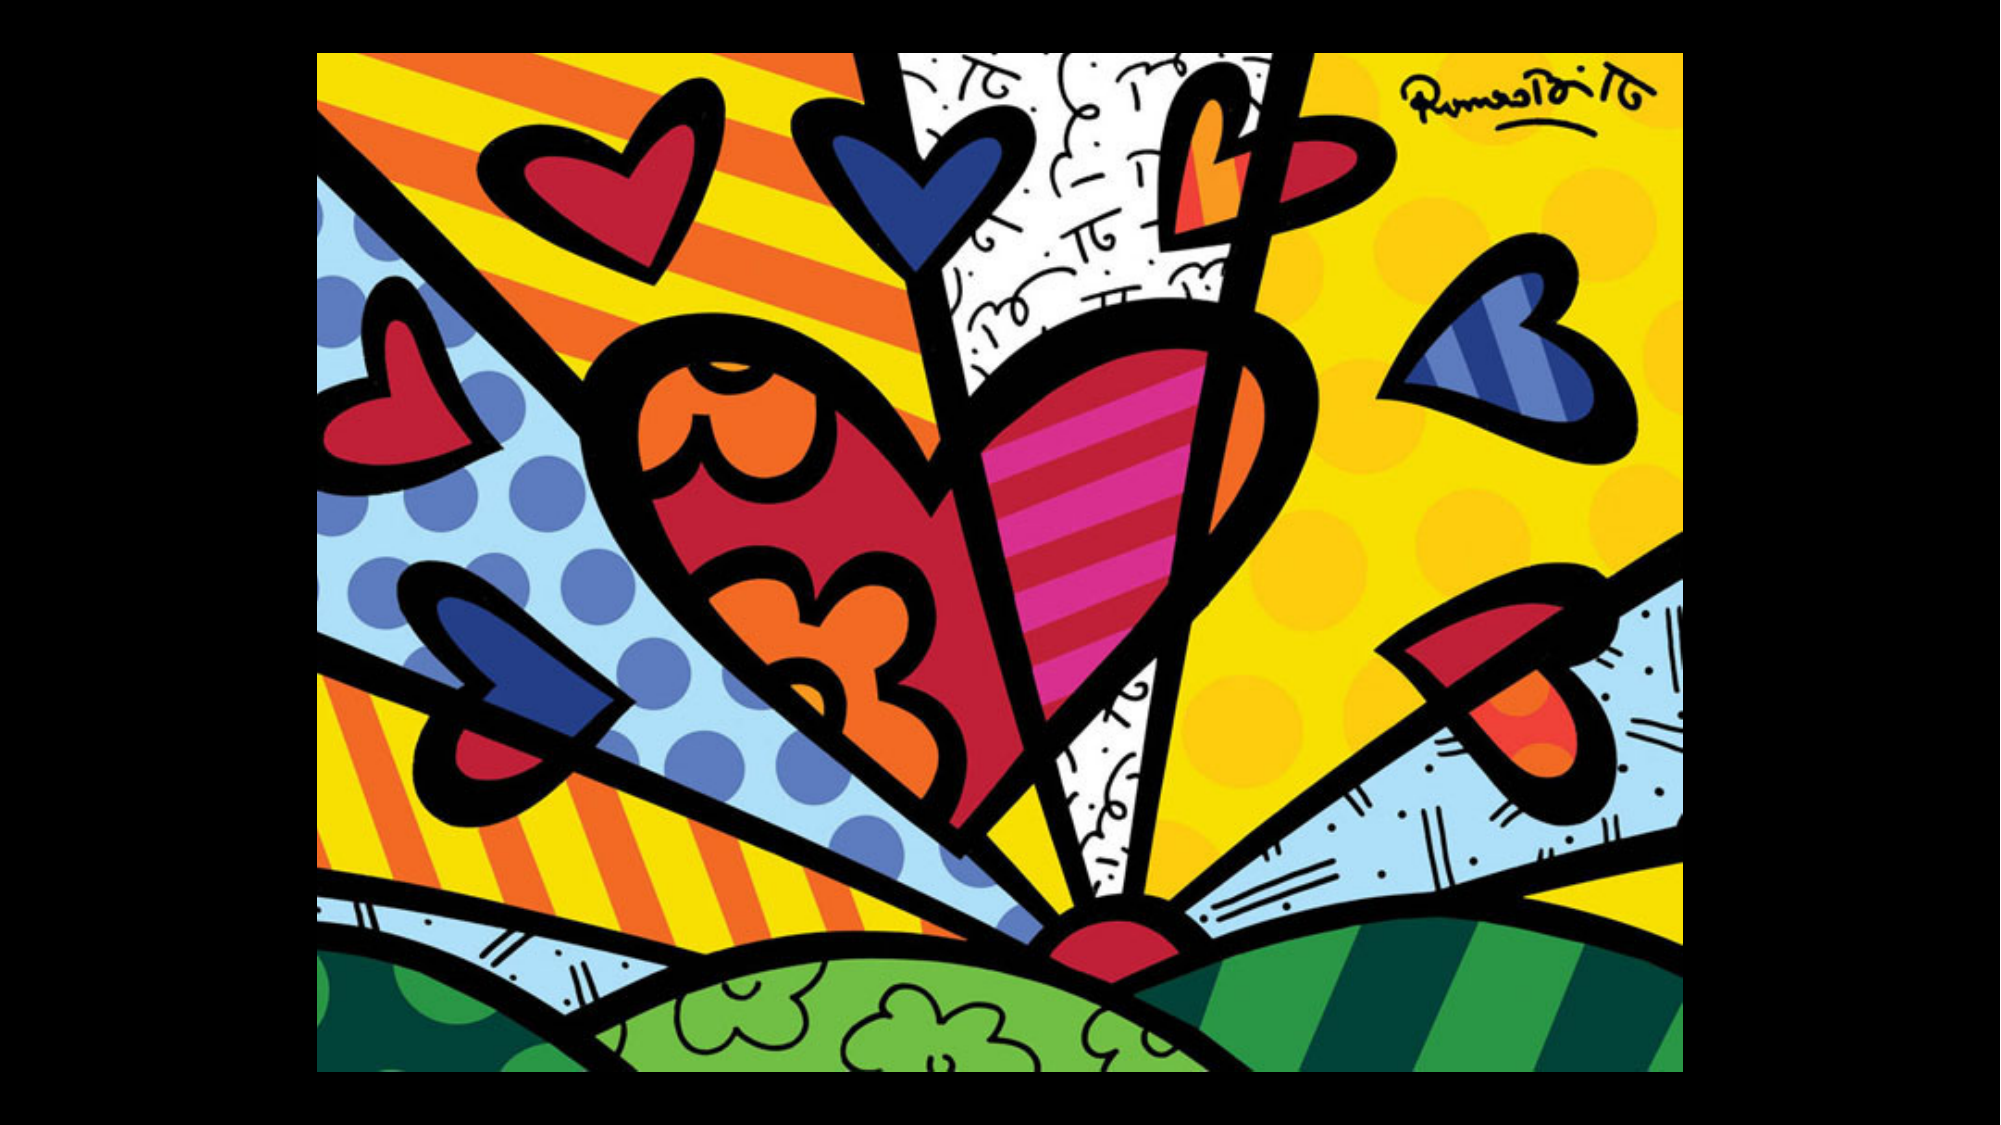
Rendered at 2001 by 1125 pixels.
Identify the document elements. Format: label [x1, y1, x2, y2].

picture [317, 53, 1683, 1072]
